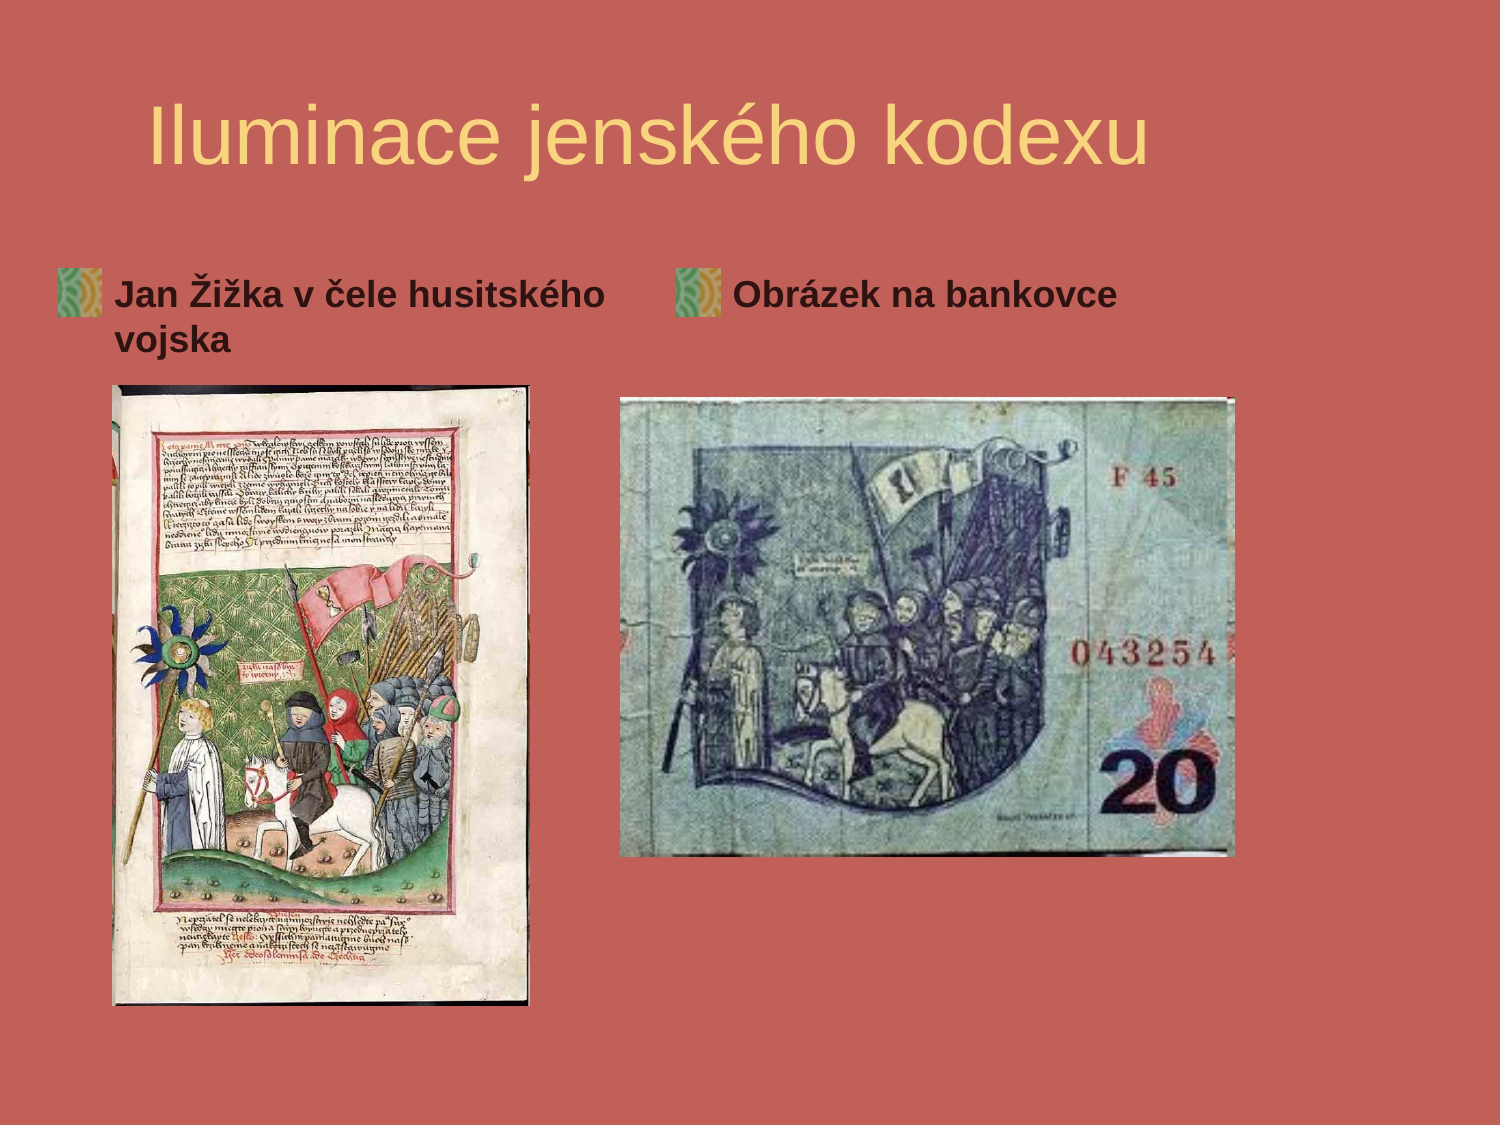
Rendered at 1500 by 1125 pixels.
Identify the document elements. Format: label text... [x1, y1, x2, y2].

title Iluminace jenského kodexu [35, 37, 1263, 225]
picture [620, 397, 1235, 858]
list Jan Žižka v čele husitského vojska [43, 262, 637, 1001]
picture [112, 385, 530, 1006]
list Obrázek na bankovce [661, 262, 1255, 1001]
